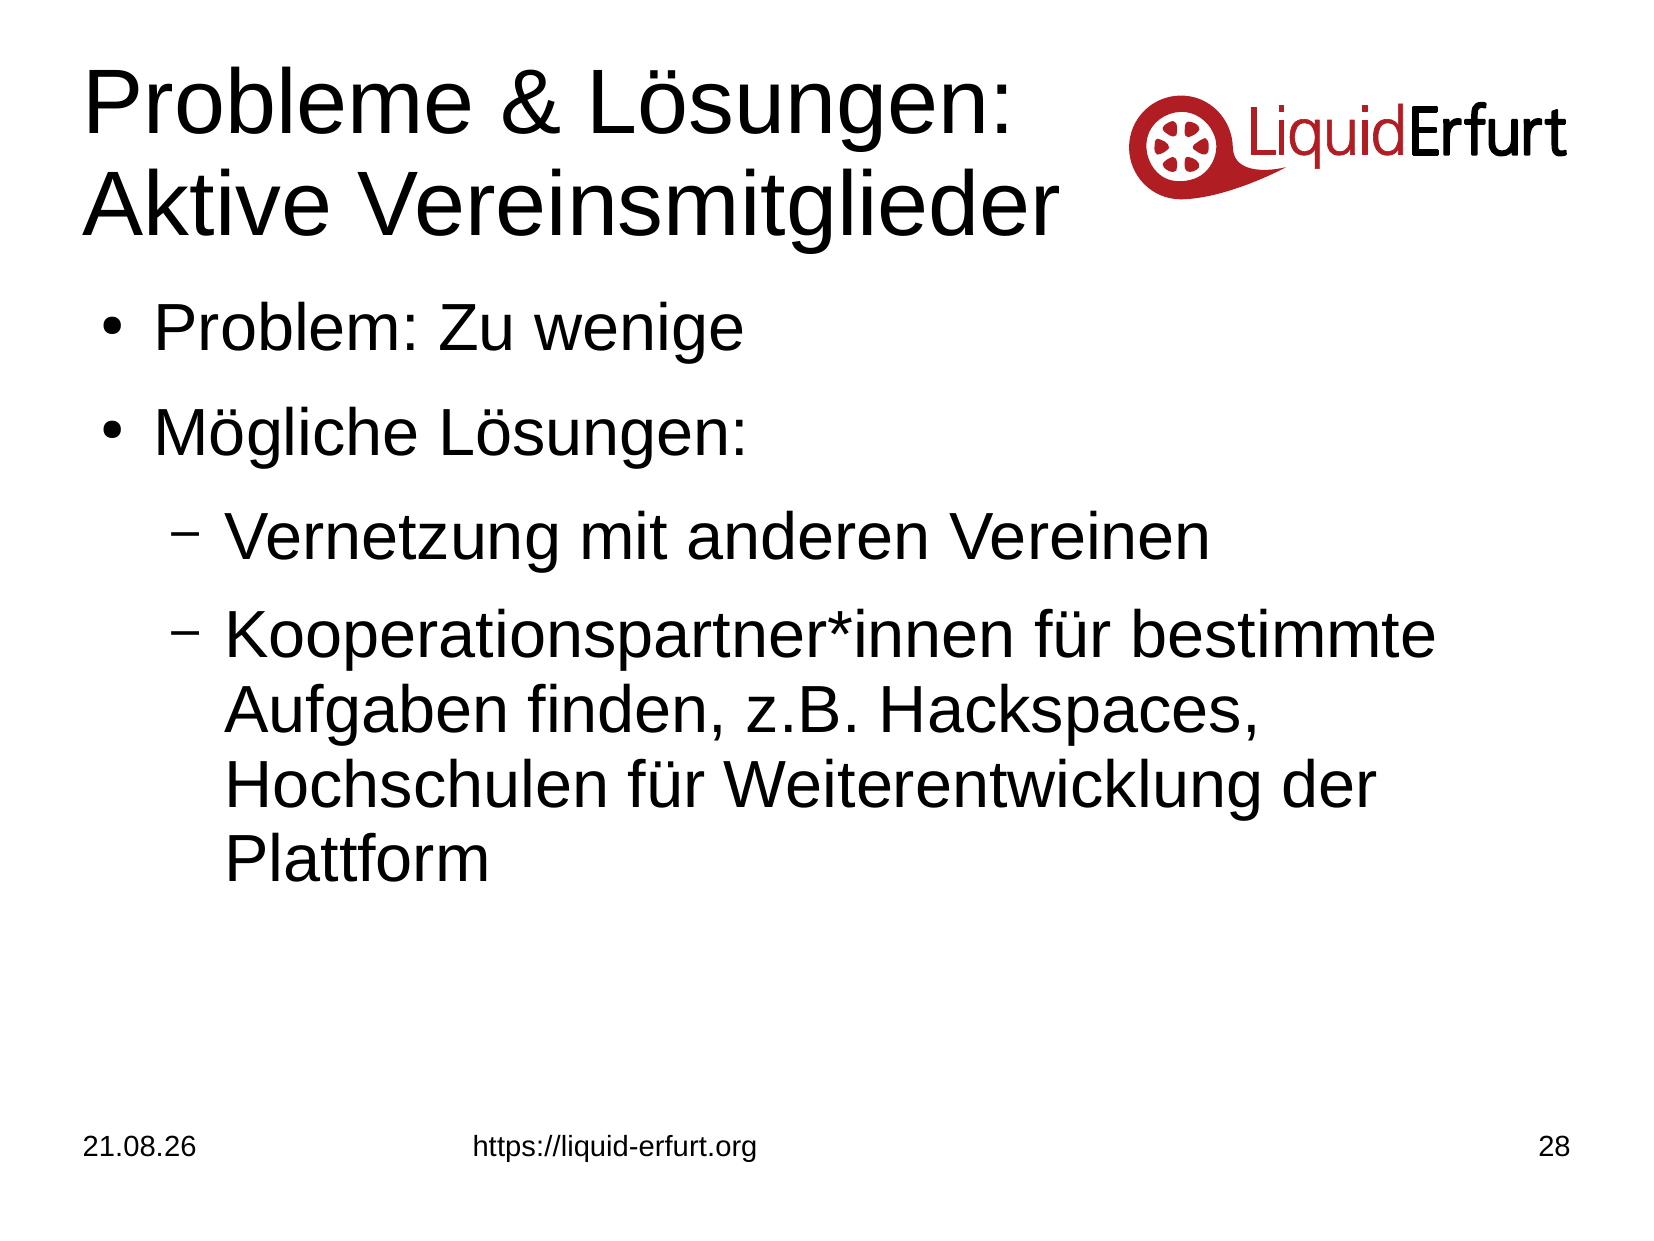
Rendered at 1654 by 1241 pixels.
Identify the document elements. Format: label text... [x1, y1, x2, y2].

list Problem: Zu wenige Mögliche Lösungen: Vernetzung mit anderen Vereinen Kooperationspartner*innen für bestimmte Aufgaben finden, z.B. Hackspaces, Hochschulen für Weiterentwicklung der Plattform [82, 290, 1571, 1010]
title Probleme & Lösungen: Aktive Vereinsmitglieder [82, 49, 1571, 257]
